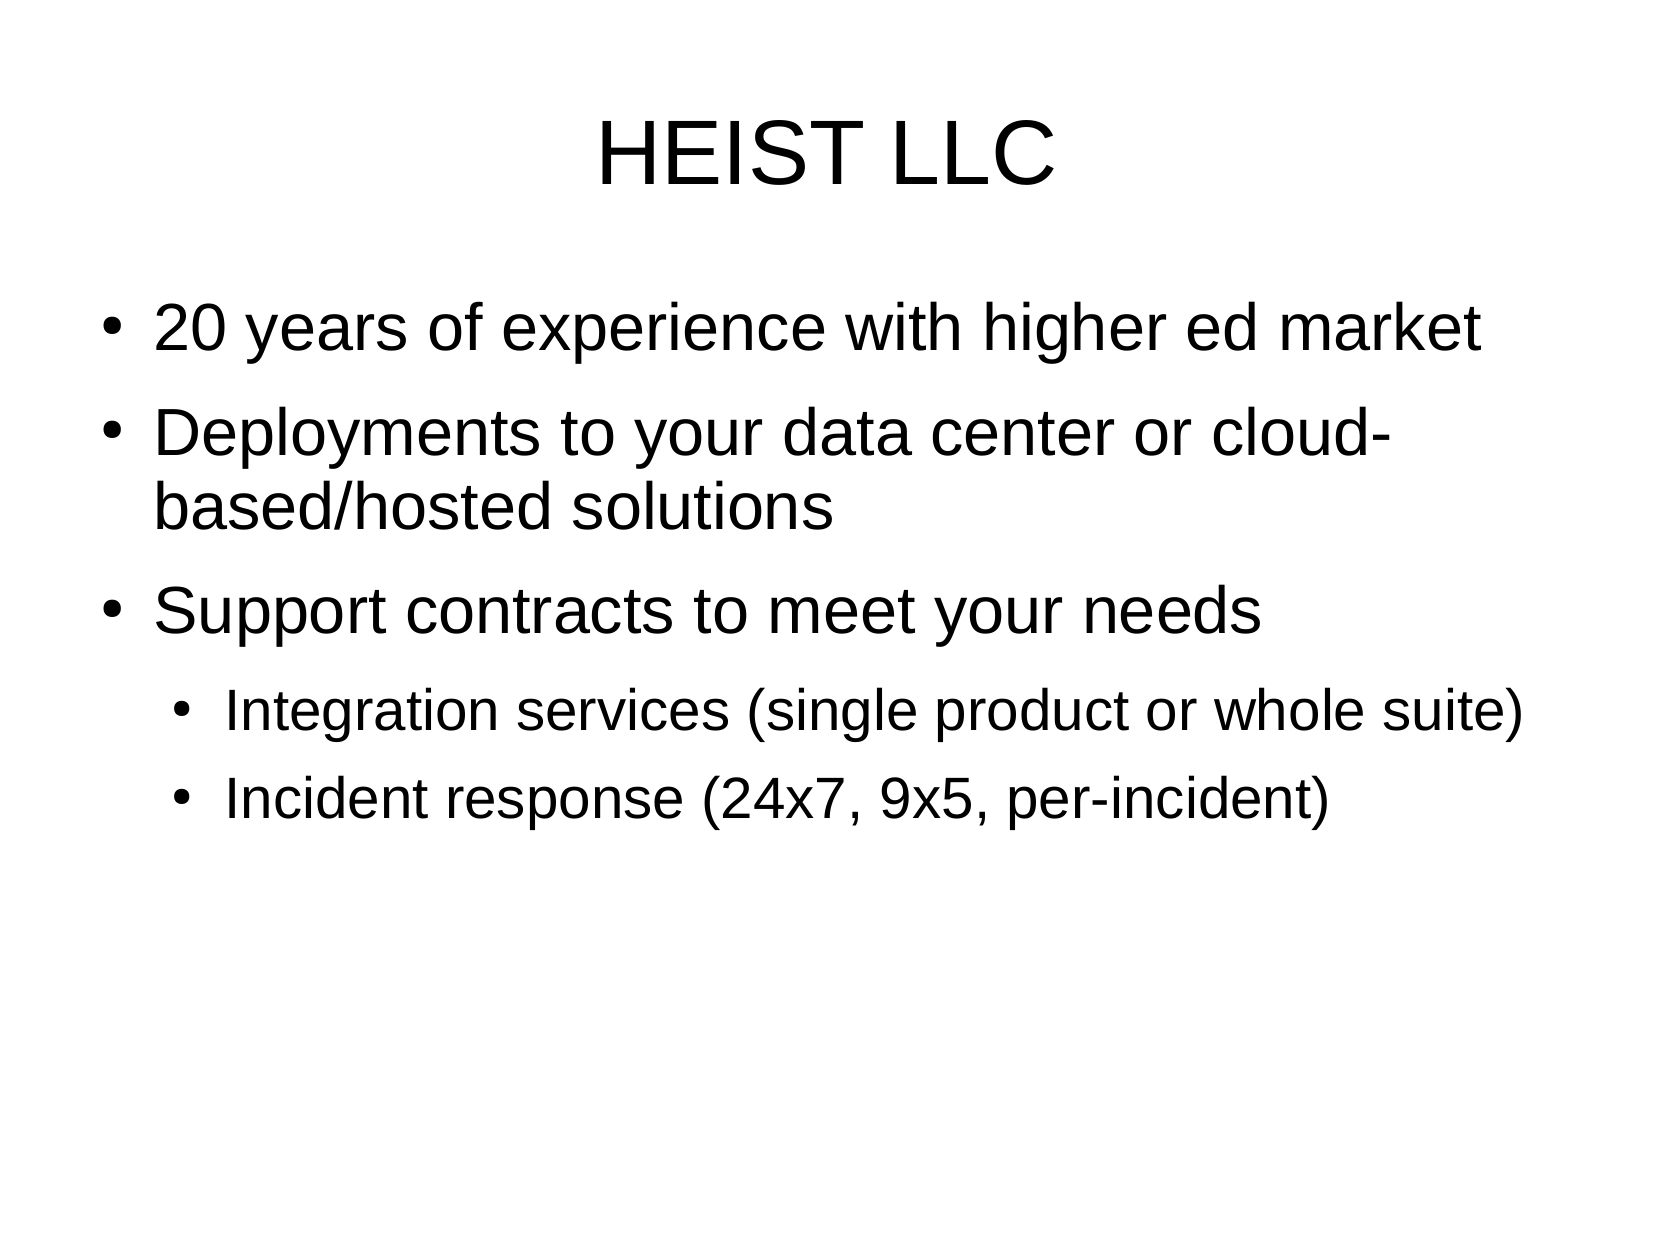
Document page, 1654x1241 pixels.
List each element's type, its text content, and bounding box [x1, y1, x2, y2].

list 20 years of experience with higher ed market Deployments to your data center or cloud-based/hosted solutions Support contracts to meet your needs Integration services (single product or whole suite) Incident response (24x7, 9x5, per-incident) [82, 290, 1571, 1109]
title HEIST LLC [82, 49, 1571, 257]
